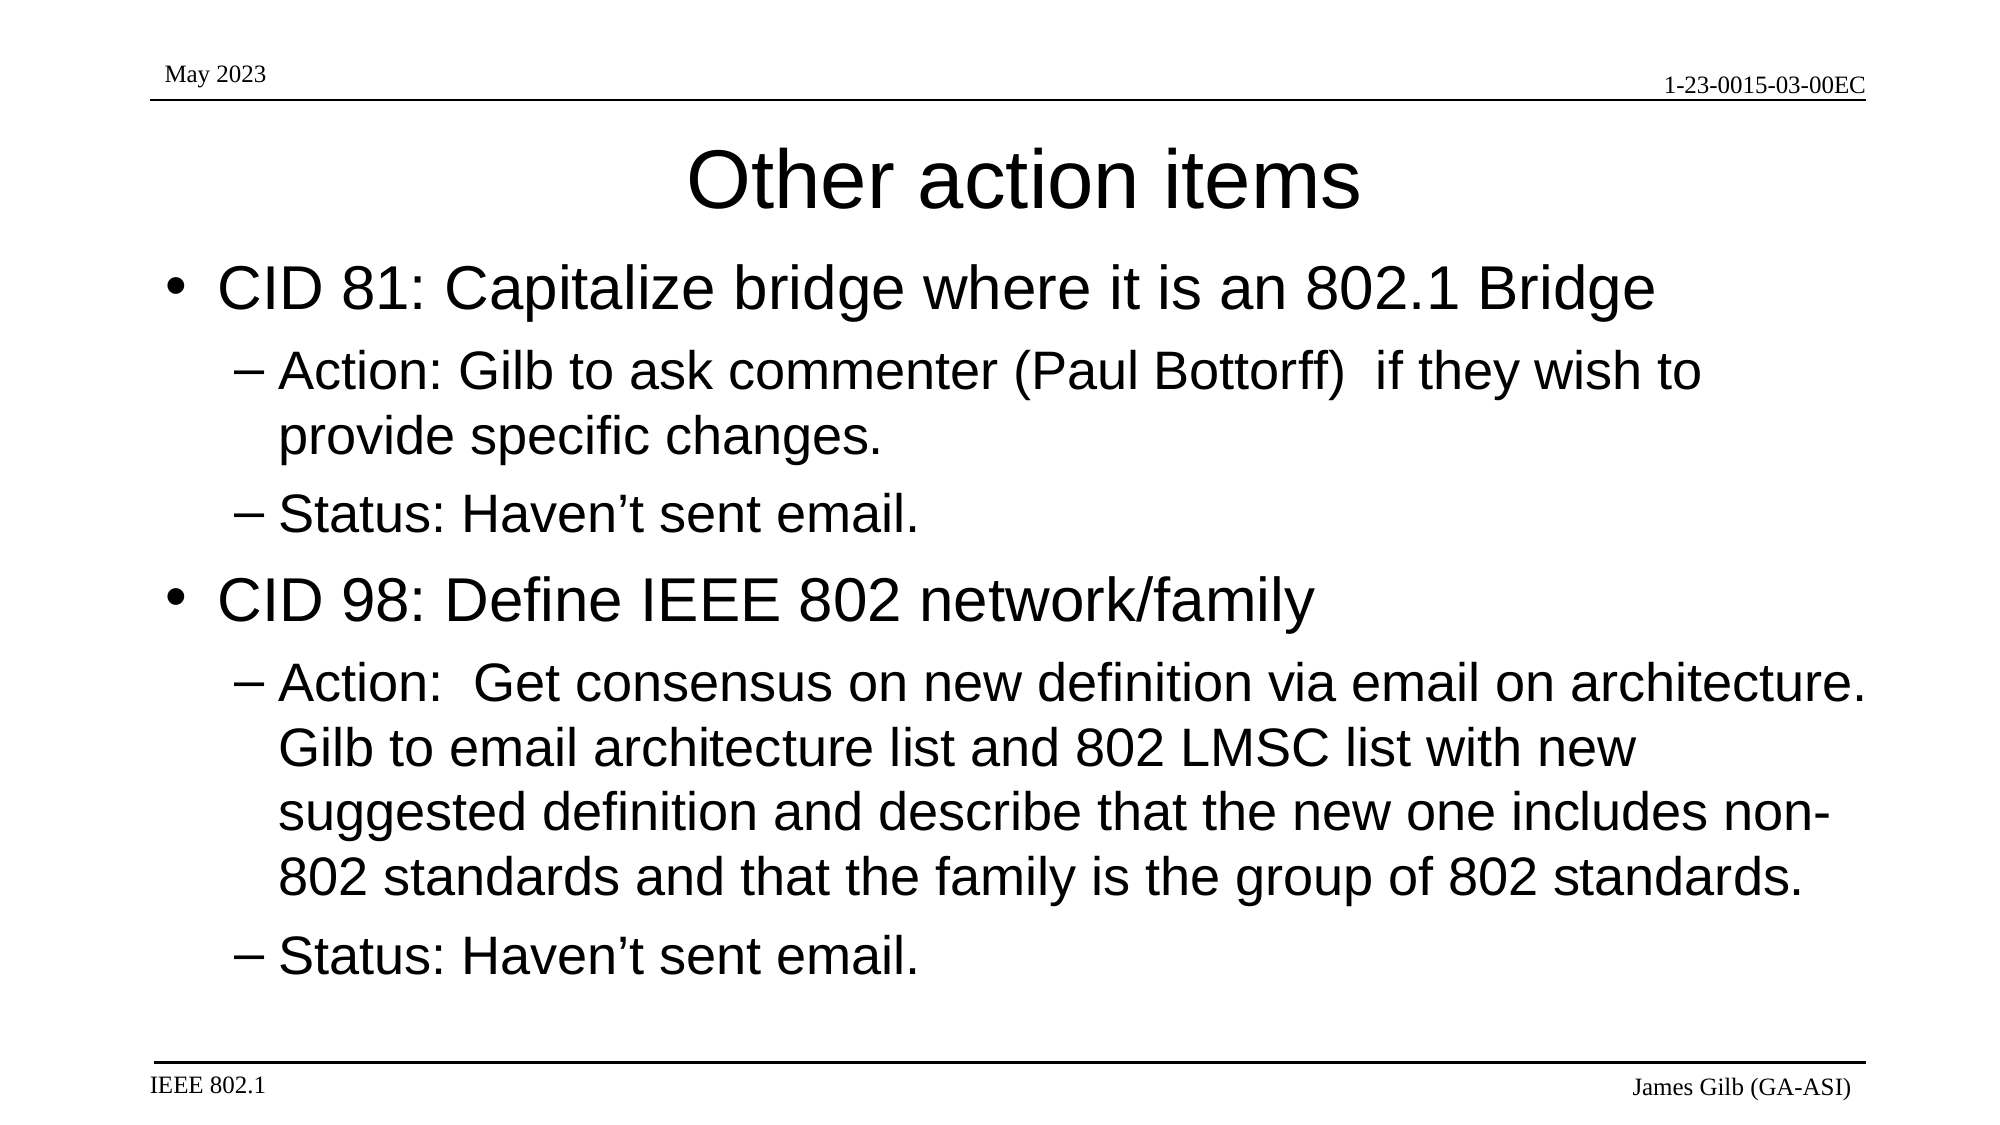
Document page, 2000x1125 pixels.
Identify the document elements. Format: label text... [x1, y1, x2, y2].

title Other action items [149, 112, 1900, 238]
list CID 81: Capitalize bridge where it is an 802.1 Bridge Action: Gilb to ask commenter (Paul Bottorff) if they wish to provide specific changes. Status: Haven’t sent email. CID 98: Define IEEE 802 network/family Action: Get consensus on new definition via email on architecture. Gilb to email architecture list and 802 LMSC list with new suggested definition and describe that the new one includes non-802 standards and that the family is the group of 802 standards. Status: Haven’t sent email. [150, 239, 1900, 1051]
